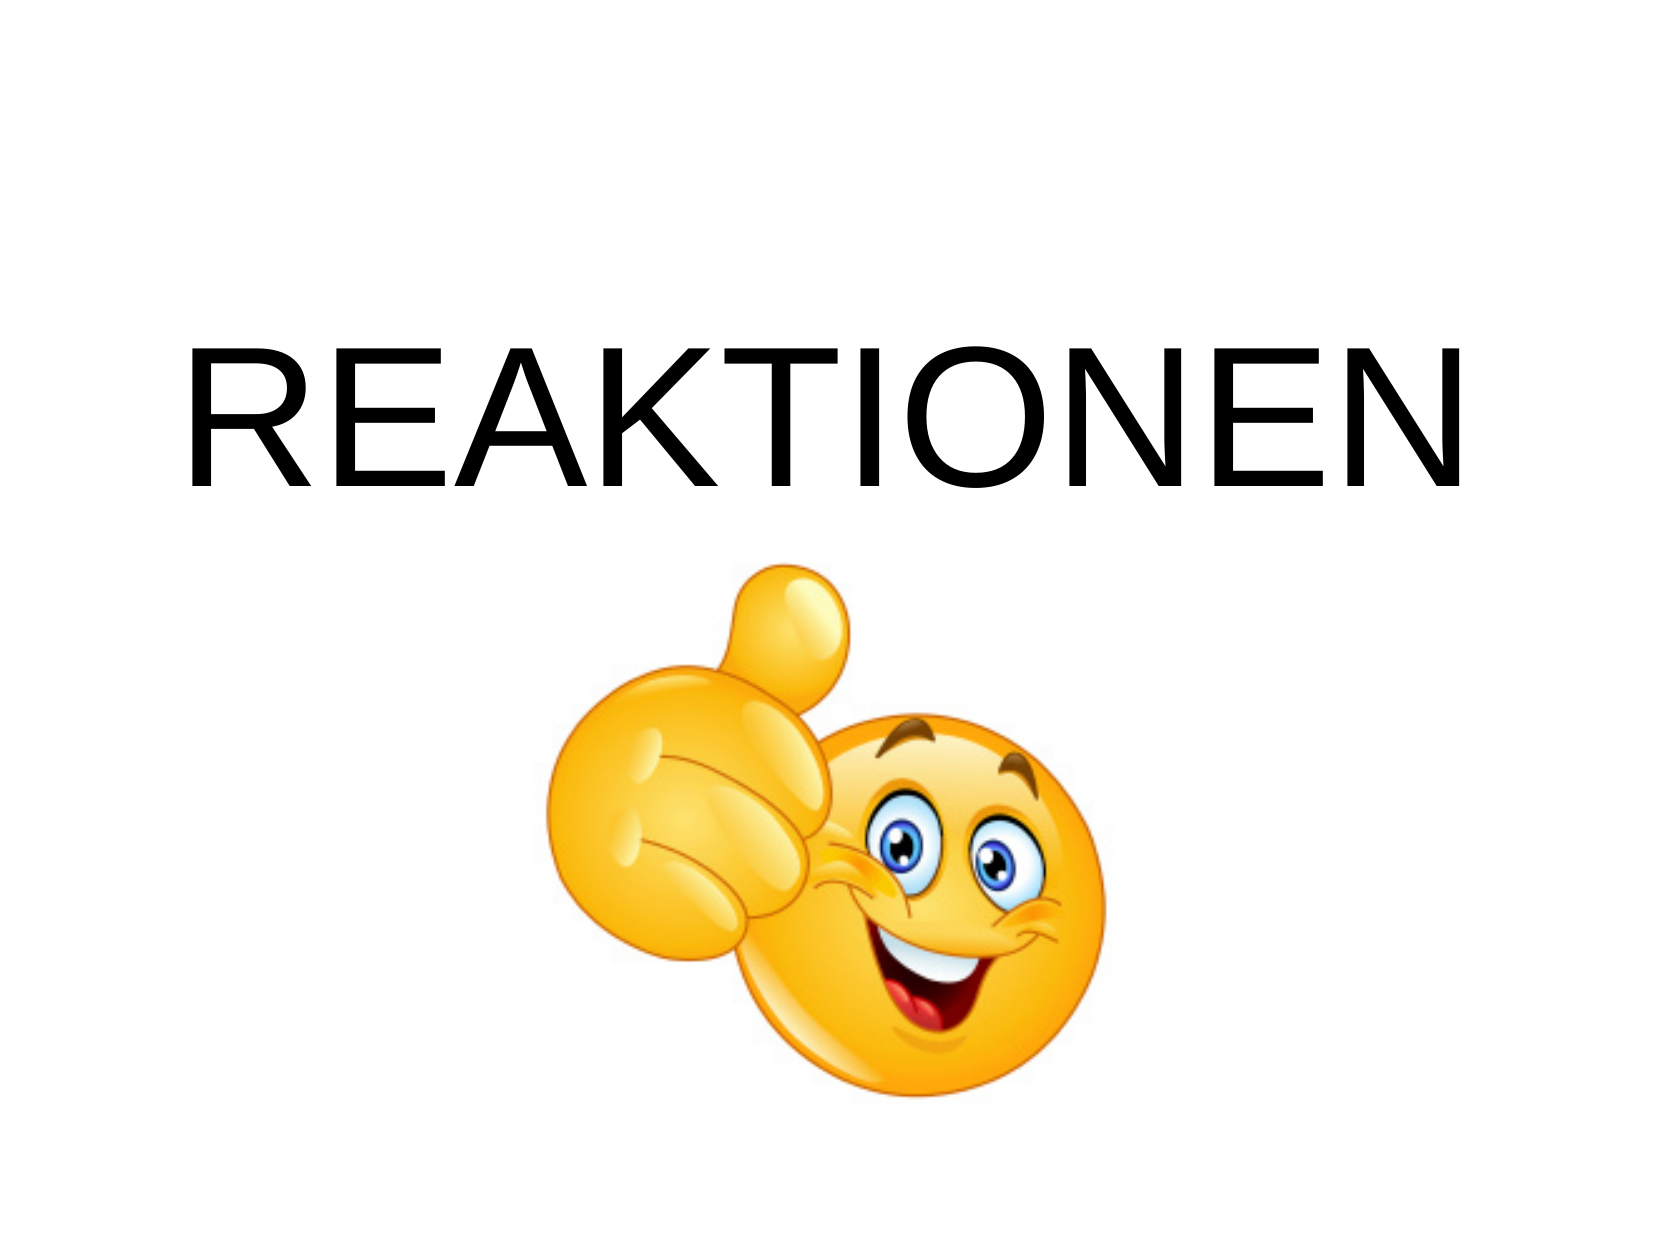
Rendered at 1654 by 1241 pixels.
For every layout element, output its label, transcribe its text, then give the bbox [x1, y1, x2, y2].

subtitle REAKTIONEN [82, 49, 1571, 1010]
picture [532, 543, 1122, 1120]
